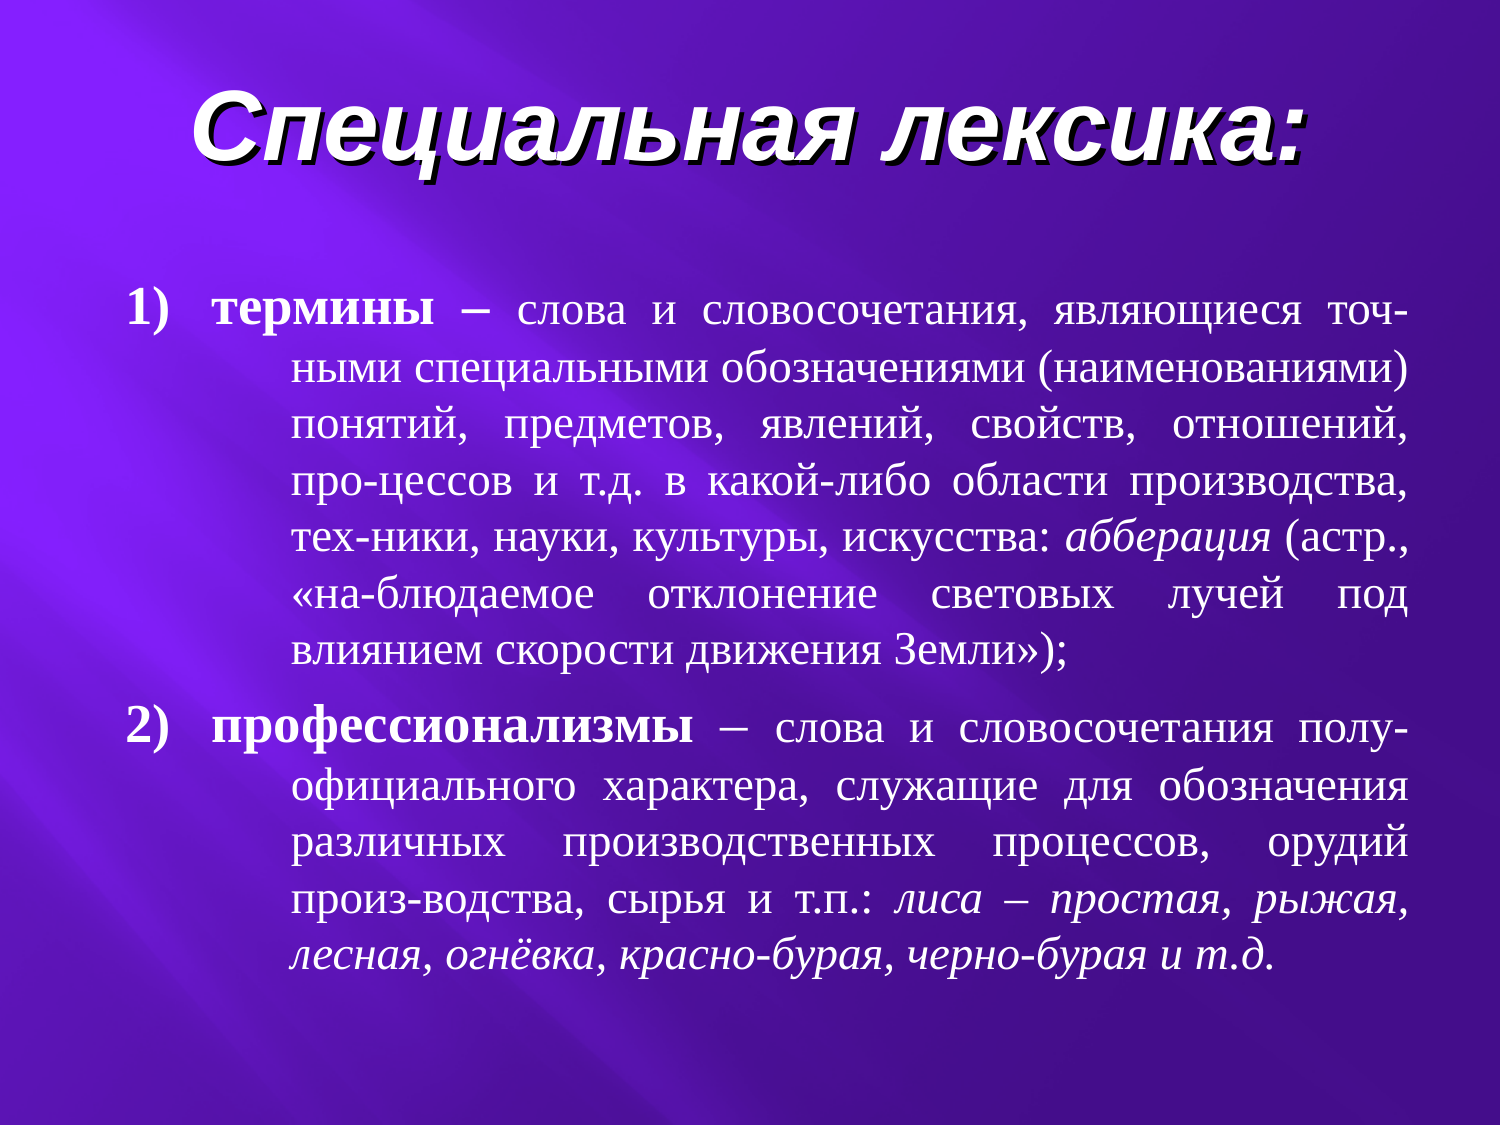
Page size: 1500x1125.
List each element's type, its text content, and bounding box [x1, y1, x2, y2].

title Специальная лексика: [75, 45, 1426, 197]
list термины – слова и словосочетания, являющиеся точ-ными специальными обозначениями (наименованиями) понятий, предметов, явлений, свойств, отношений, про-цессов и т.д. в какой-либо области производства, тех-ники, науки, культуры, искусства: абберация (астр., «на-блюдаемое отклонение световых лучей под влиянием скорости движения Земли»); профессионализмы – слова и словосочетания полу-официального характера, служащие для обозначения различных производственных процессов, орудий произ-водства, сырья и т.п.: лиса – простая, рыжая, лесная, огнёвка, красно-бурая, черно-бурая и т.д. [75, 262, 1426, 1036]
